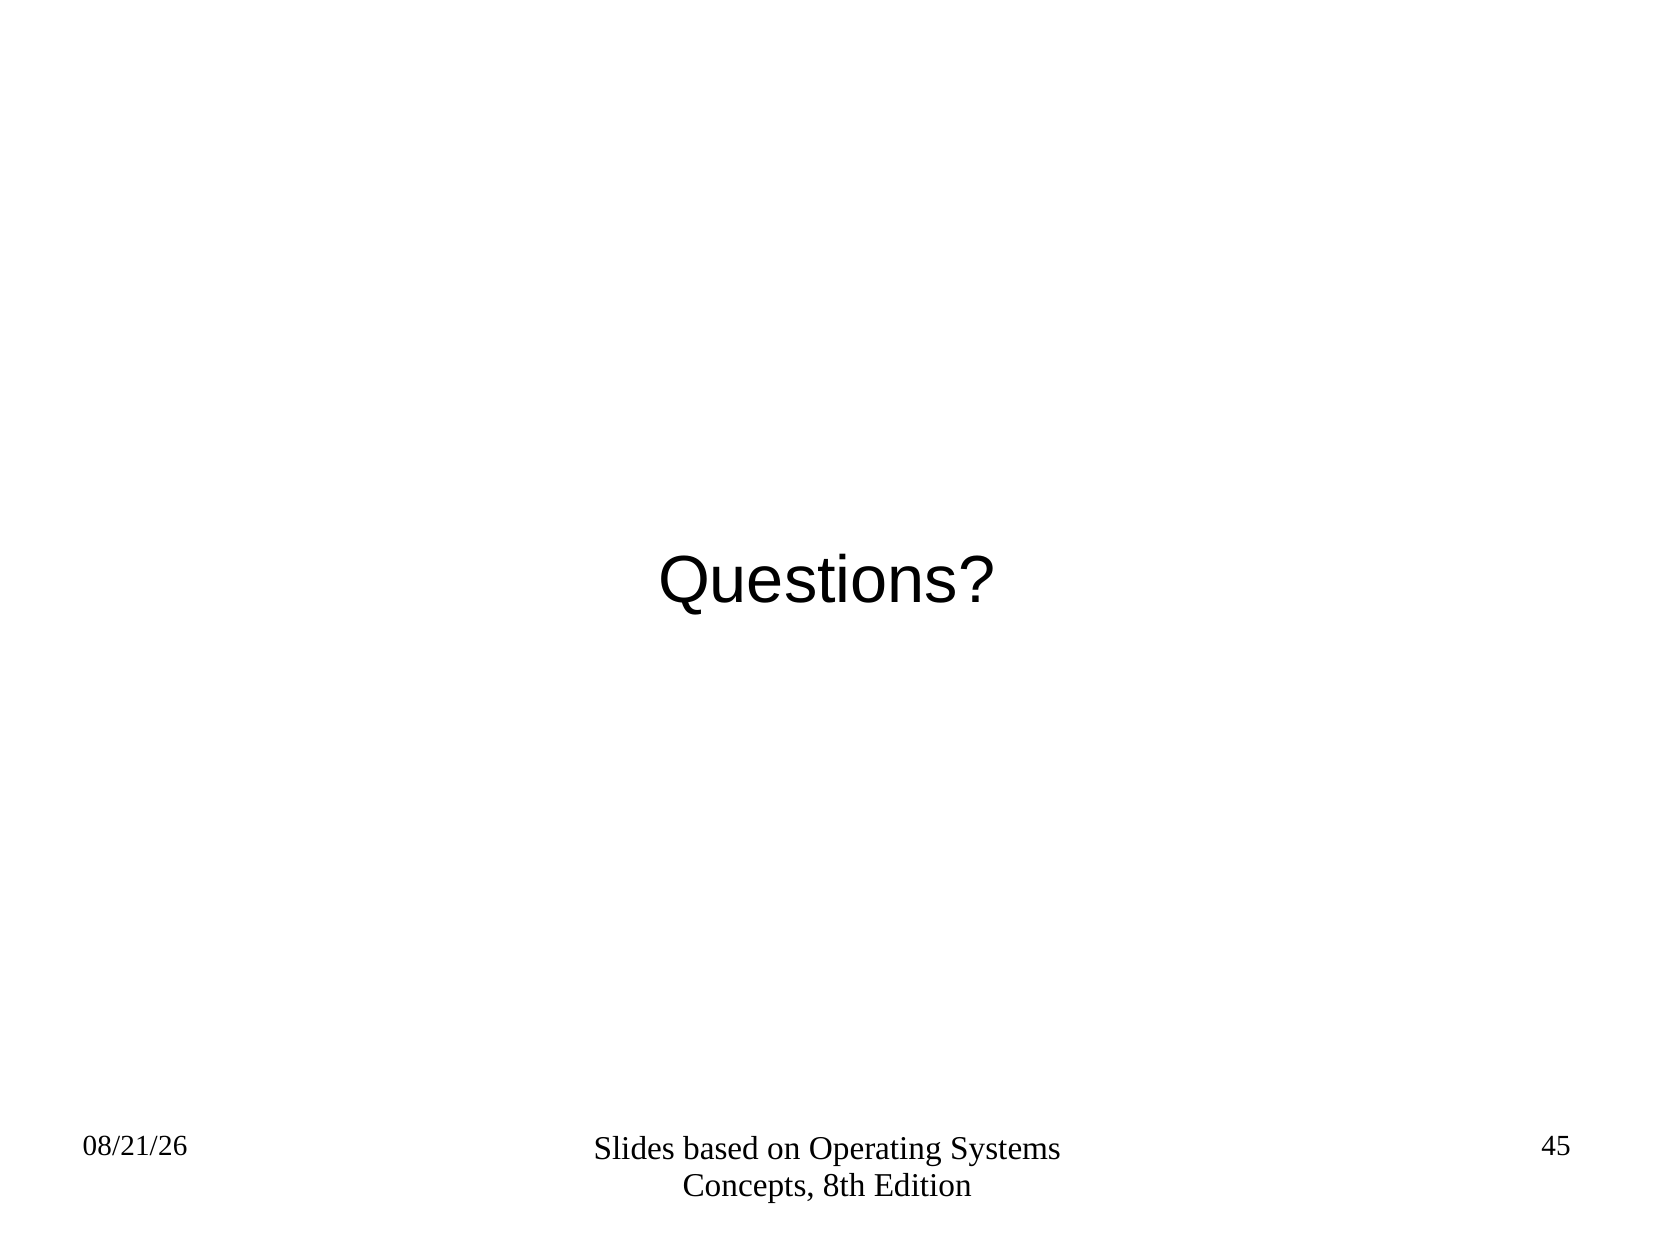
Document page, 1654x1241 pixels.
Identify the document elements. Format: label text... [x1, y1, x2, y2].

subtitle Questions? [82, 49, 1571, 1109]
